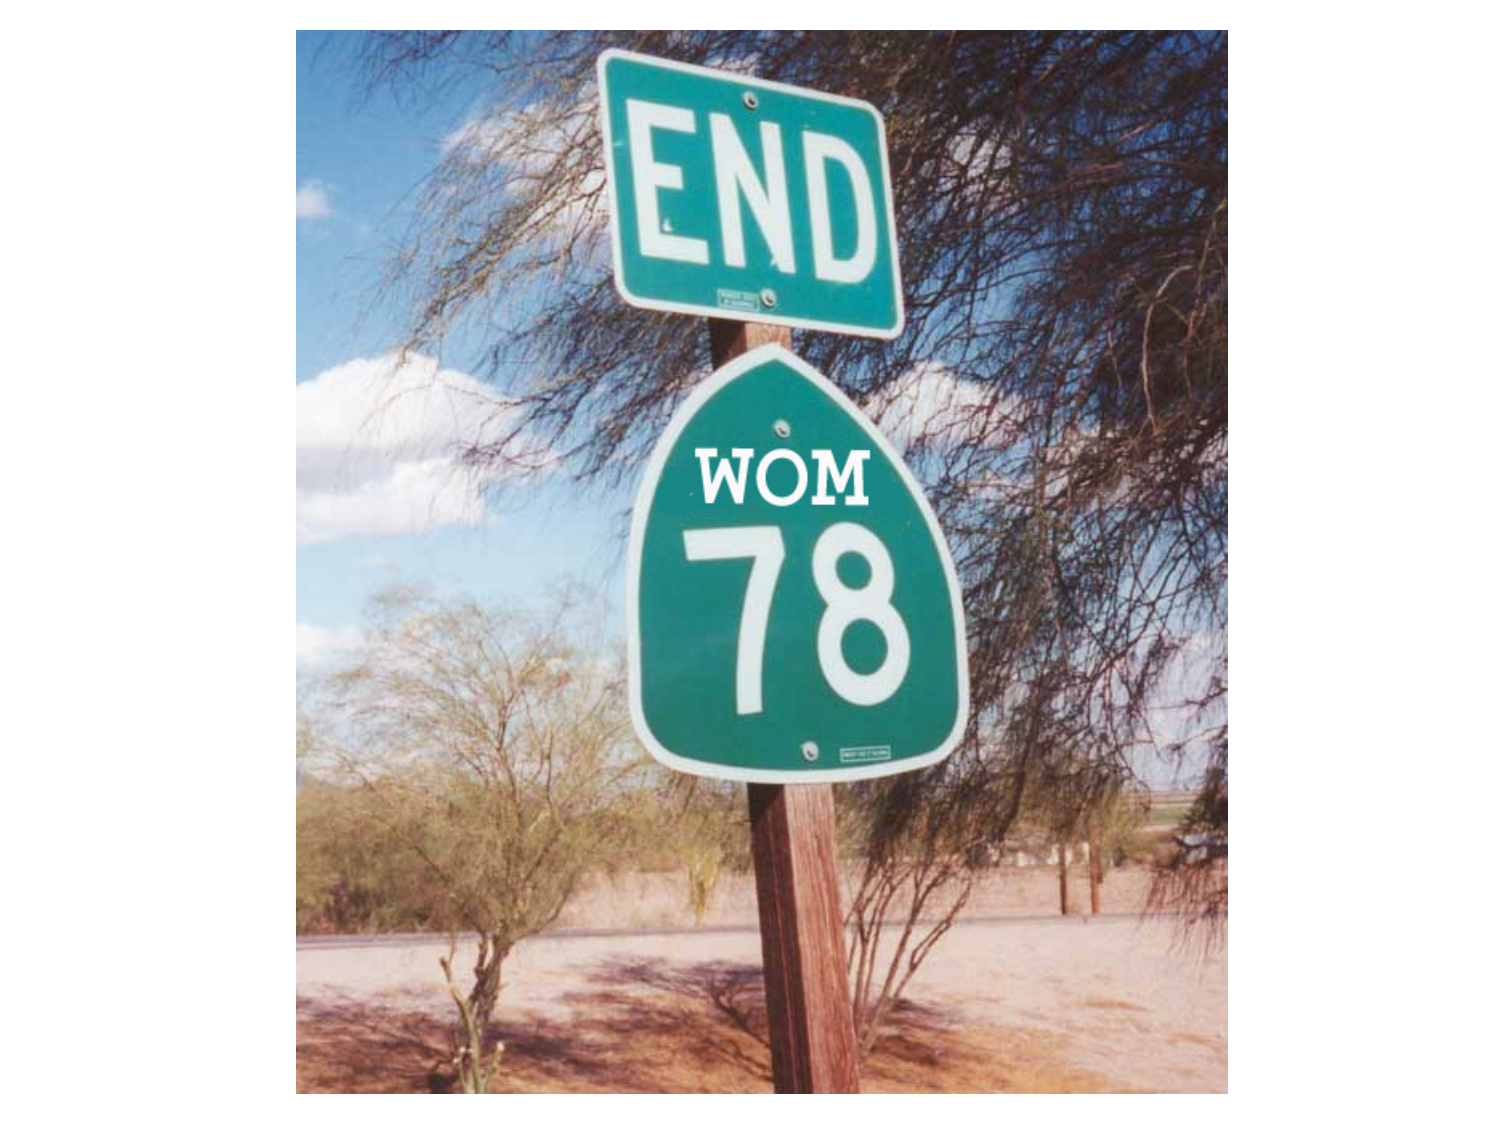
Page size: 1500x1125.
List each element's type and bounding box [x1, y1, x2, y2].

picture [296, 30, 1228, 1094]
